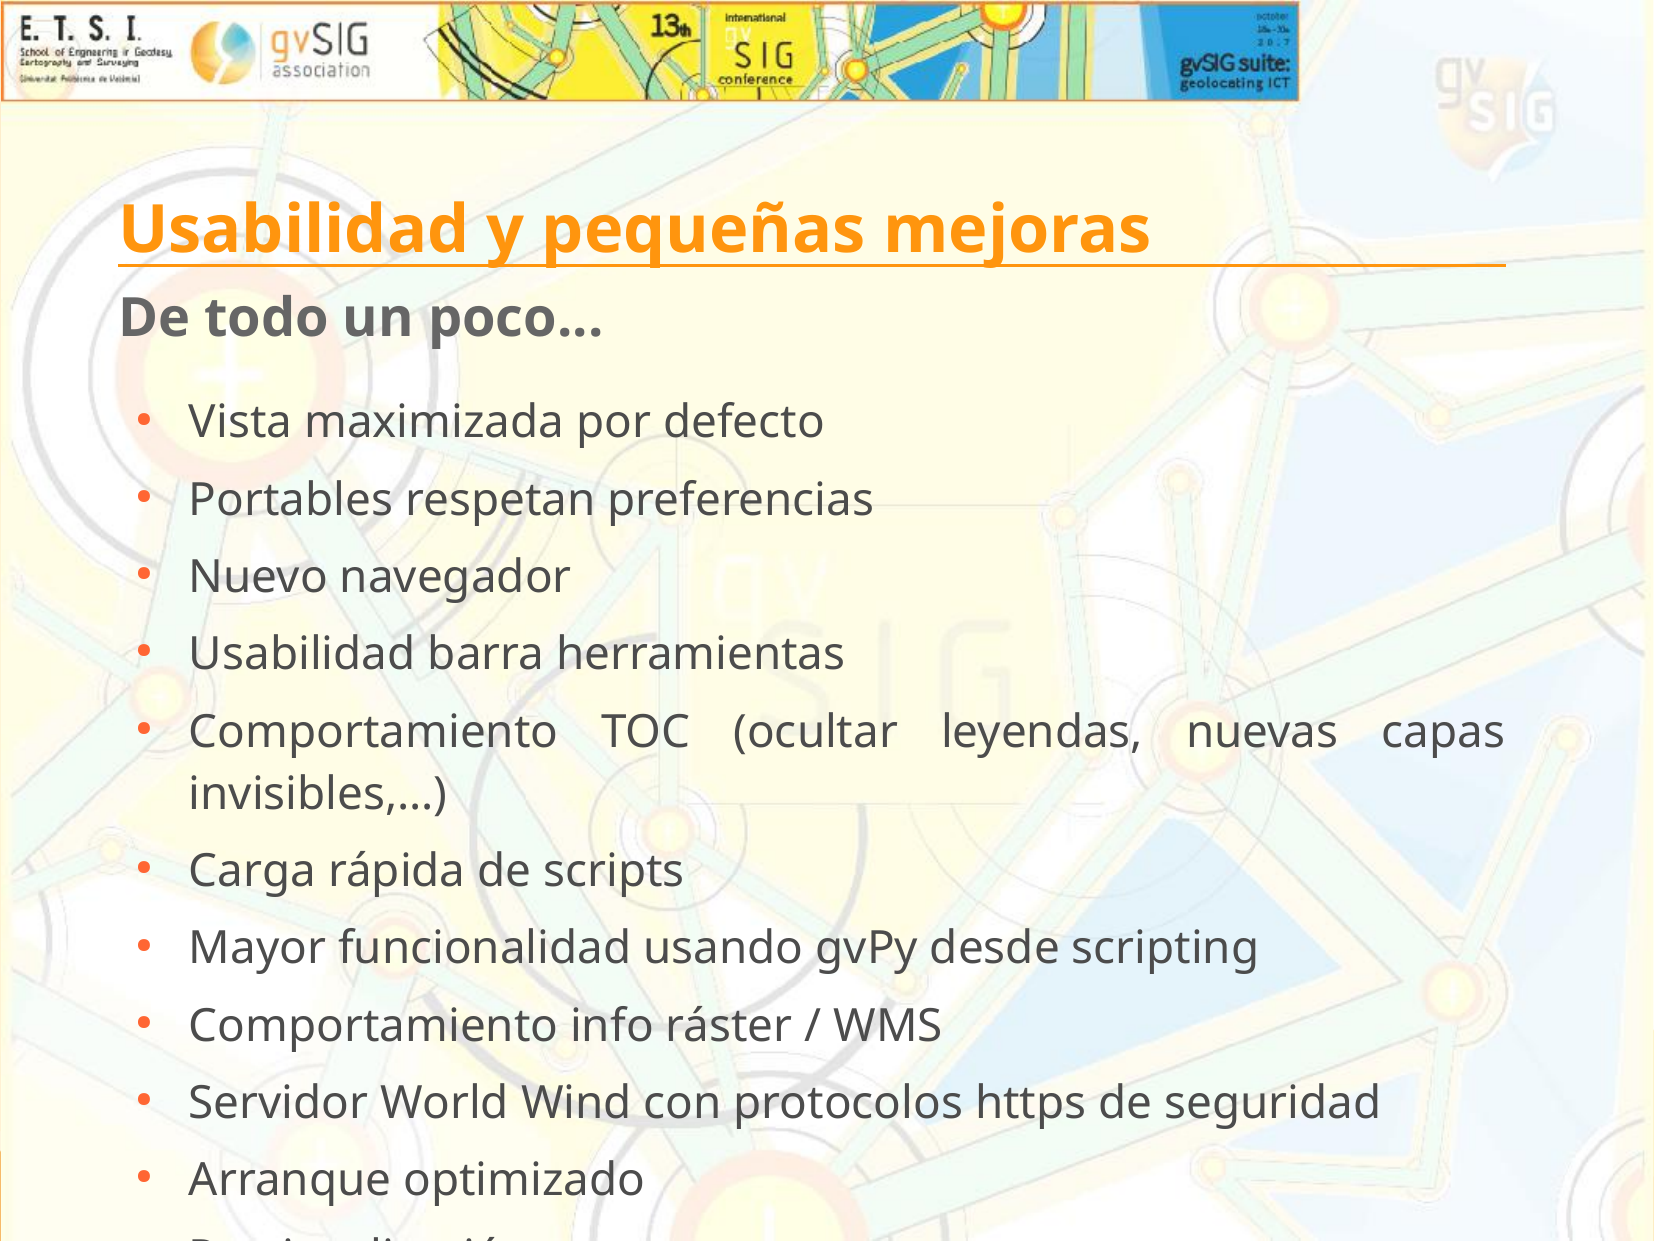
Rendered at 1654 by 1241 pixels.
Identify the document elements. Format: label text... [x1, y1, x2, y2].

picture [0, 0, 1654, 1241]
title Usabilidad y pequeñas mejoras [118, 177, 1607, 276]
text_box De todo un poco... [118, 252, 1418, 379]
list Vista maximizada por defecto Portables respetan preferencias Nuevo navegador Usabilidad barra herramientas Comportamiento TOC (ocultar leyendas, nuevas capas invisibles,…) Carga rápida de scripts Mayor funcionalidad usando gvPy desde scripting Comportamiento info ráster / WMS Servidor World Wind con protocolos https de seguridad Arranque optimizado Previsualización proyectos Consultas mejoradas (selección por atributo) [118, 311, 1506, 1238]
